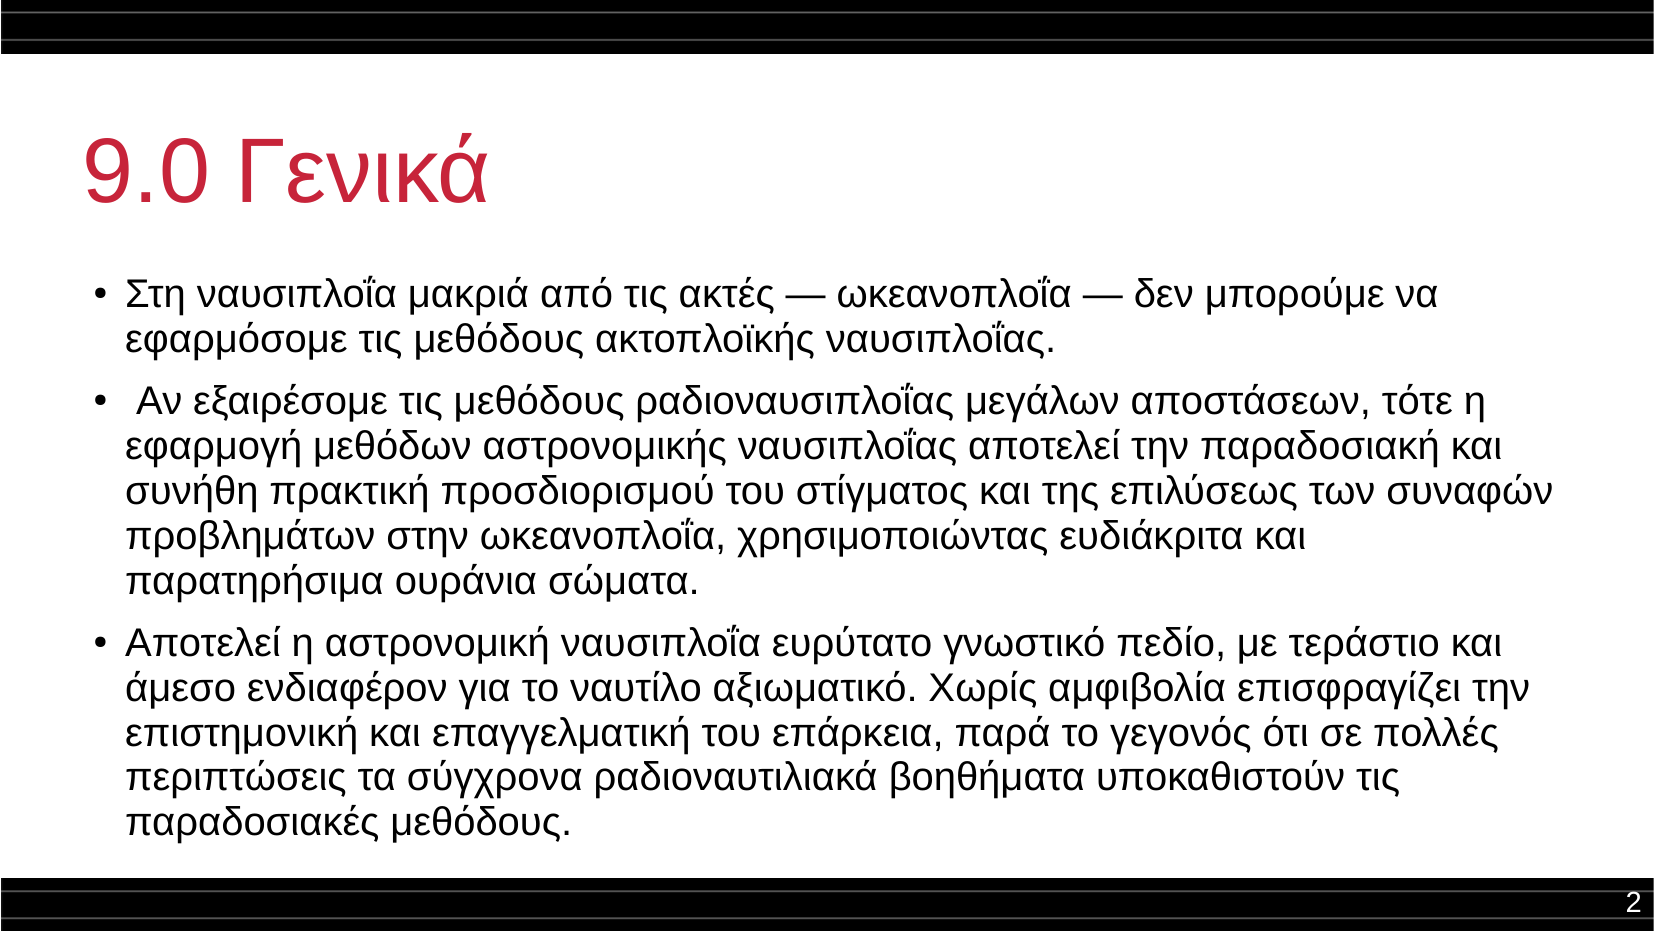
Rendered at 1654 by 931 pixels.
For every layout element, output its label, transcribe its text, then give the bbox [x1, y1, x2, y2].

picture [1, 878, 1654, 931]
title 9.0 Γενικά [82, 92, 1571, 249]
picture [1, 0, 1654, 54]
list Στη ναυσιπλοΐα μακριά από τις ακτές — ωκεανοπλοΐα — δεν μπορούμε να εφαρμόσομε τις μεθόδους ακτοπλοϊκής ναυσιπλοΐας. Αν εξαιρέσομε τις μεθόδους ραδιοναυσιπλοΐας μεγάλων αποστάσεων, τότε η εφαρμογή μεθόδων αστρονομικής ναυσιπλοΐας αποτελεί την παραδοσιακή και συνήθη πρακτική προσδιορισμού του στίγματος και της επιλύσεως των συναφών προβλημάτων στην ωκεανοπλοΐα, χρησιμοποιώντας ευδιάκριτα και παρατηρήσιμα ουράνια σώματα. Αποτελεί η αστρονομική ναυσιπλοΐα ευρύτατο γνωστικό πεδίο, με τεράστιο και άμεσο ενδιαφέρον για το ναυτίλο αξιωματικό. Χωρίς αμφιβολία επισφραγίζει την επιστημονική και επαγγελματική του επάρκεια, παρά το γεγονός ότι σε πολλές περιπτώσεις τα σύγχρονα ραδιοναυτιλιακά βοηθήματα υποκαθιστούν τις παραδοσιακές μεθόδους. [82, 271, 1571, 851]
